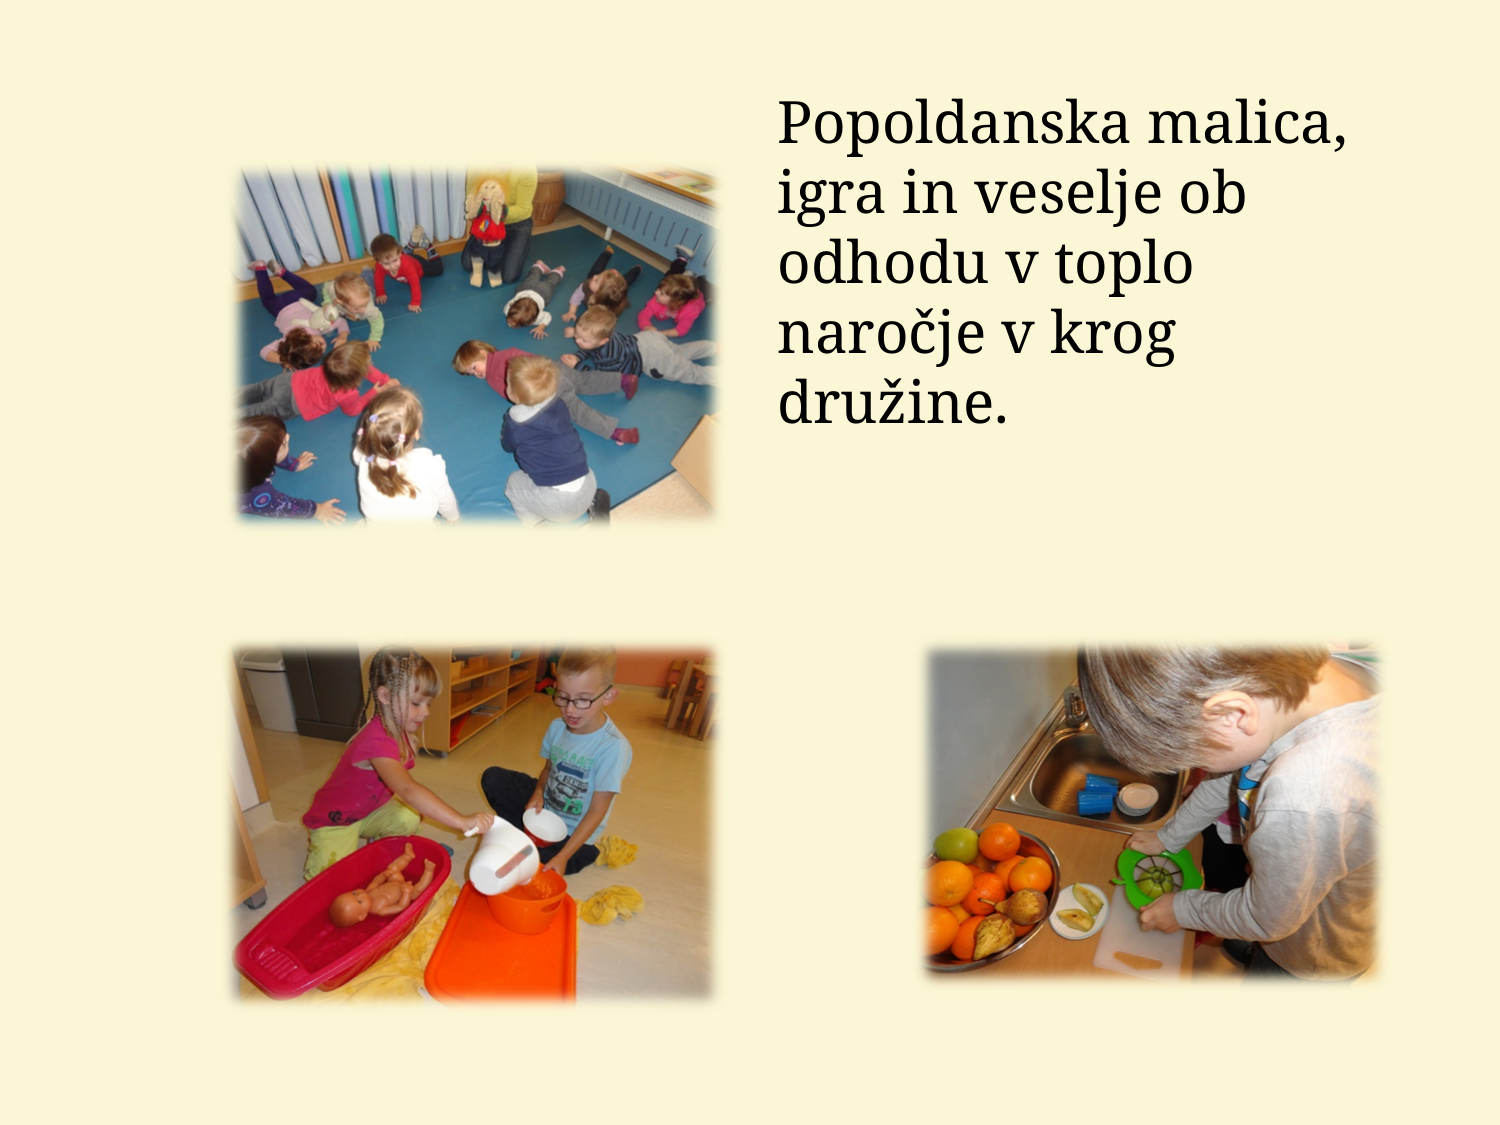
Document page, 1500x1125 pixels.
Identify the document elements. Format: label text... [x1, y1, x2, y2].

picture [911, 633, 1393, 995]
list Popoldanska malica, igra in veselje ob odhodu v toplo naročje v krog družine. [762, 78, 1426, 445]
picture [223, 157, 729, 537]
picture [217, 633, 729, 1016]
